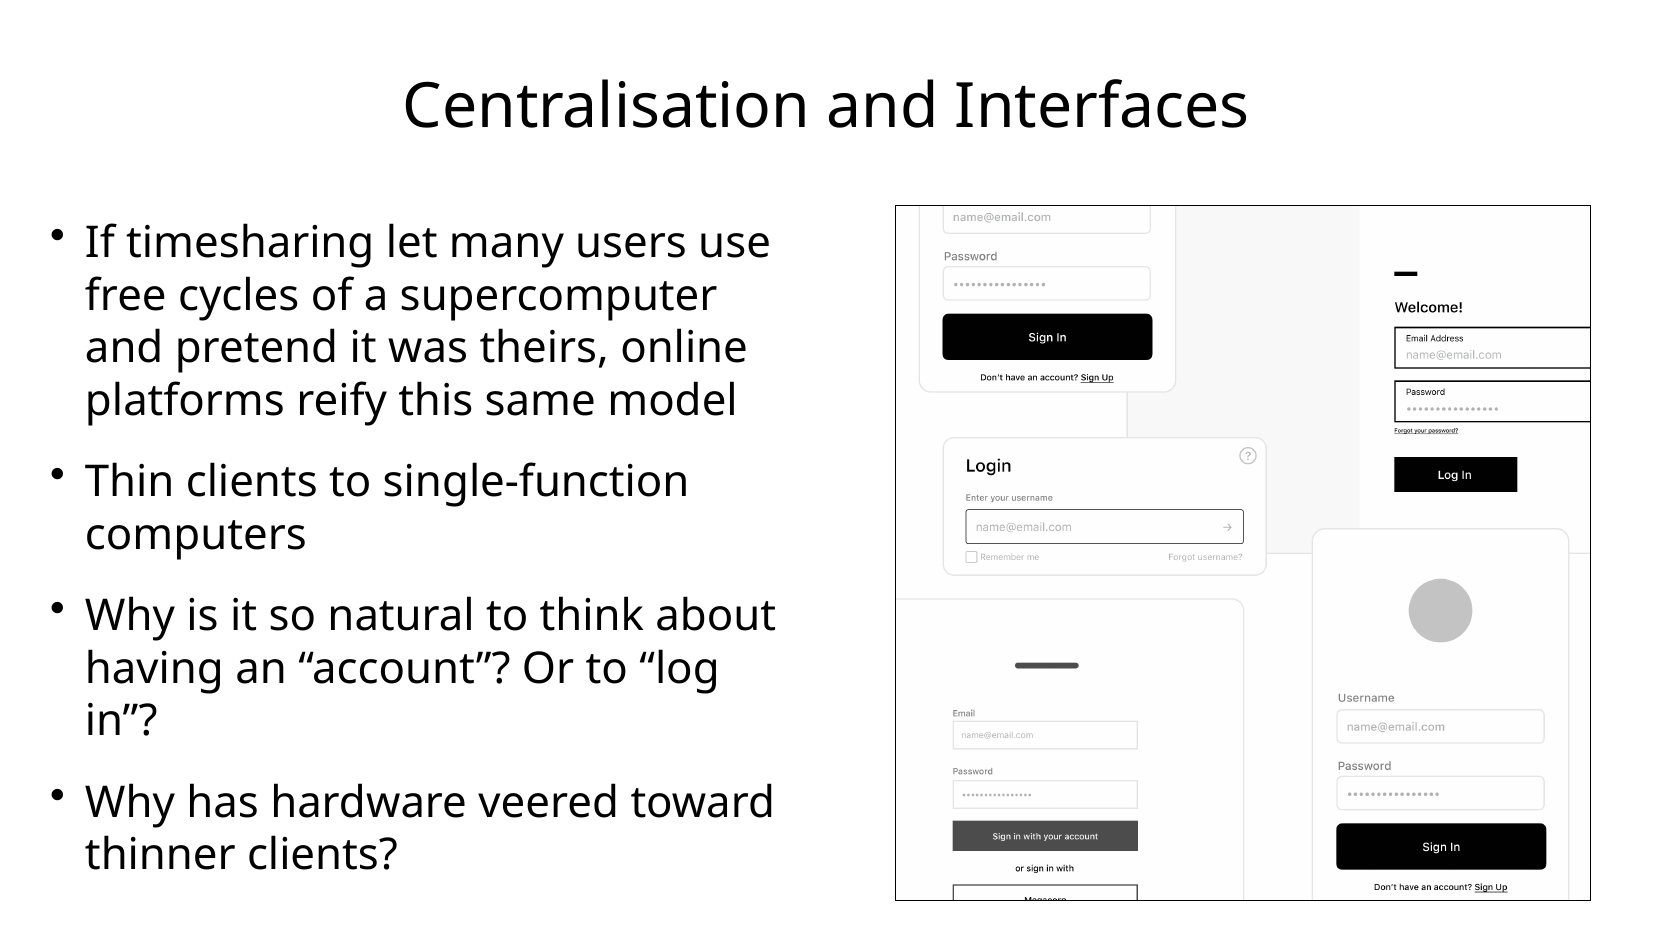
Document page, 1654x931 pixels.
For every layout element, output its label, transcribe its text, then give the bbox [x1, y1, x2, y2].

title Centralisation and Interfaces [0, 0, 1654, 206]
text_box If timesharing let many users use free cycles of a supercomputer and pretend it was theirs, online platforms reify this same model Thin clients to single-function computers Why is it so natural to think about having an “account”? Or to “log in”? Why has hardware veered toward thinner clients? [41, 205, 806, 896]
picture [896, 205, 1591, 901]
